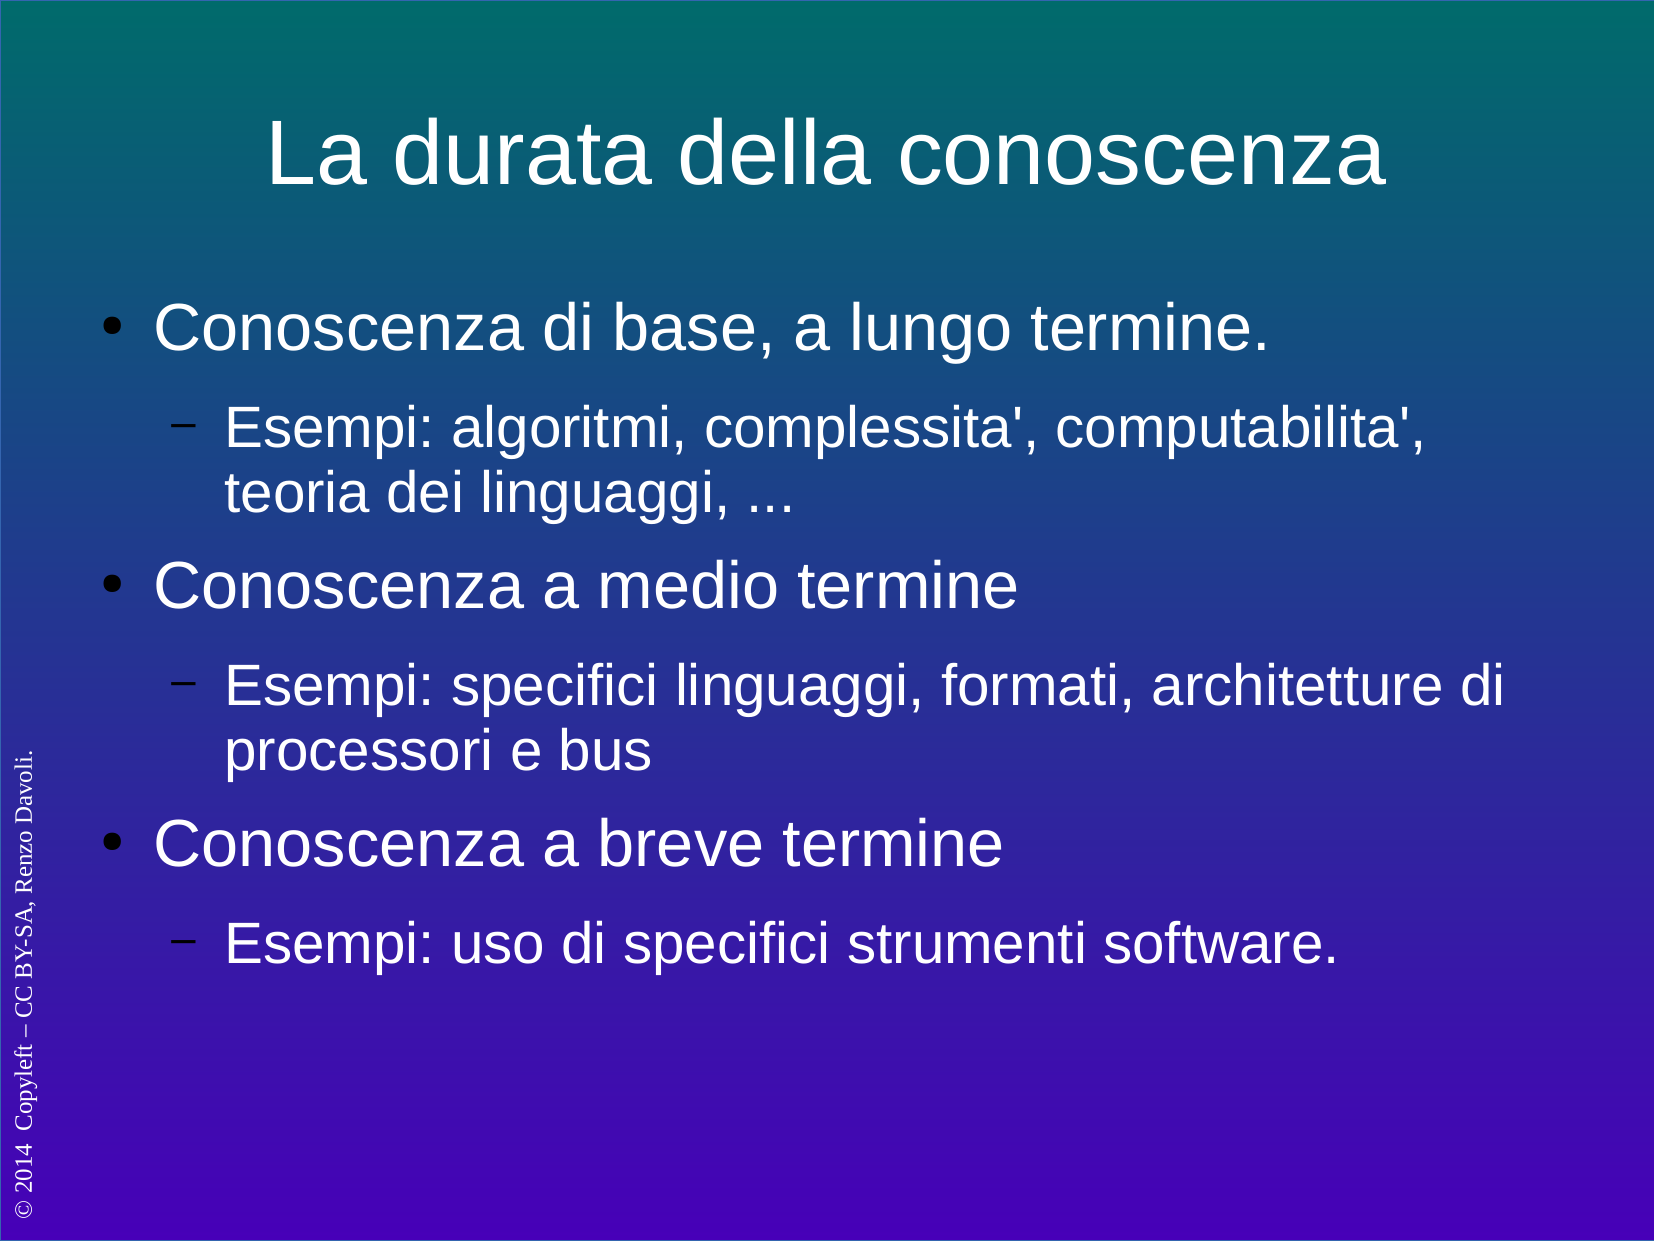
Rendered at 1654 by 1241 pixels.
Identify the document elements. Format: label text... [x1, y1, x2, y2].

title La durata della conoscenza [82, 49, 1571, 257]
list Conoscenza di base, a lungo termine. Esempi: algoritmi, complessita', computabilita', teoria dei linguaggi, ... Conoscenza a medio termine Esempi: specifici linguaggi, formati, architetture di processori e bus Conoscenza a breve termine Esempi: uso di specifici strumenti software. [82, 290, 1571, 1010]
